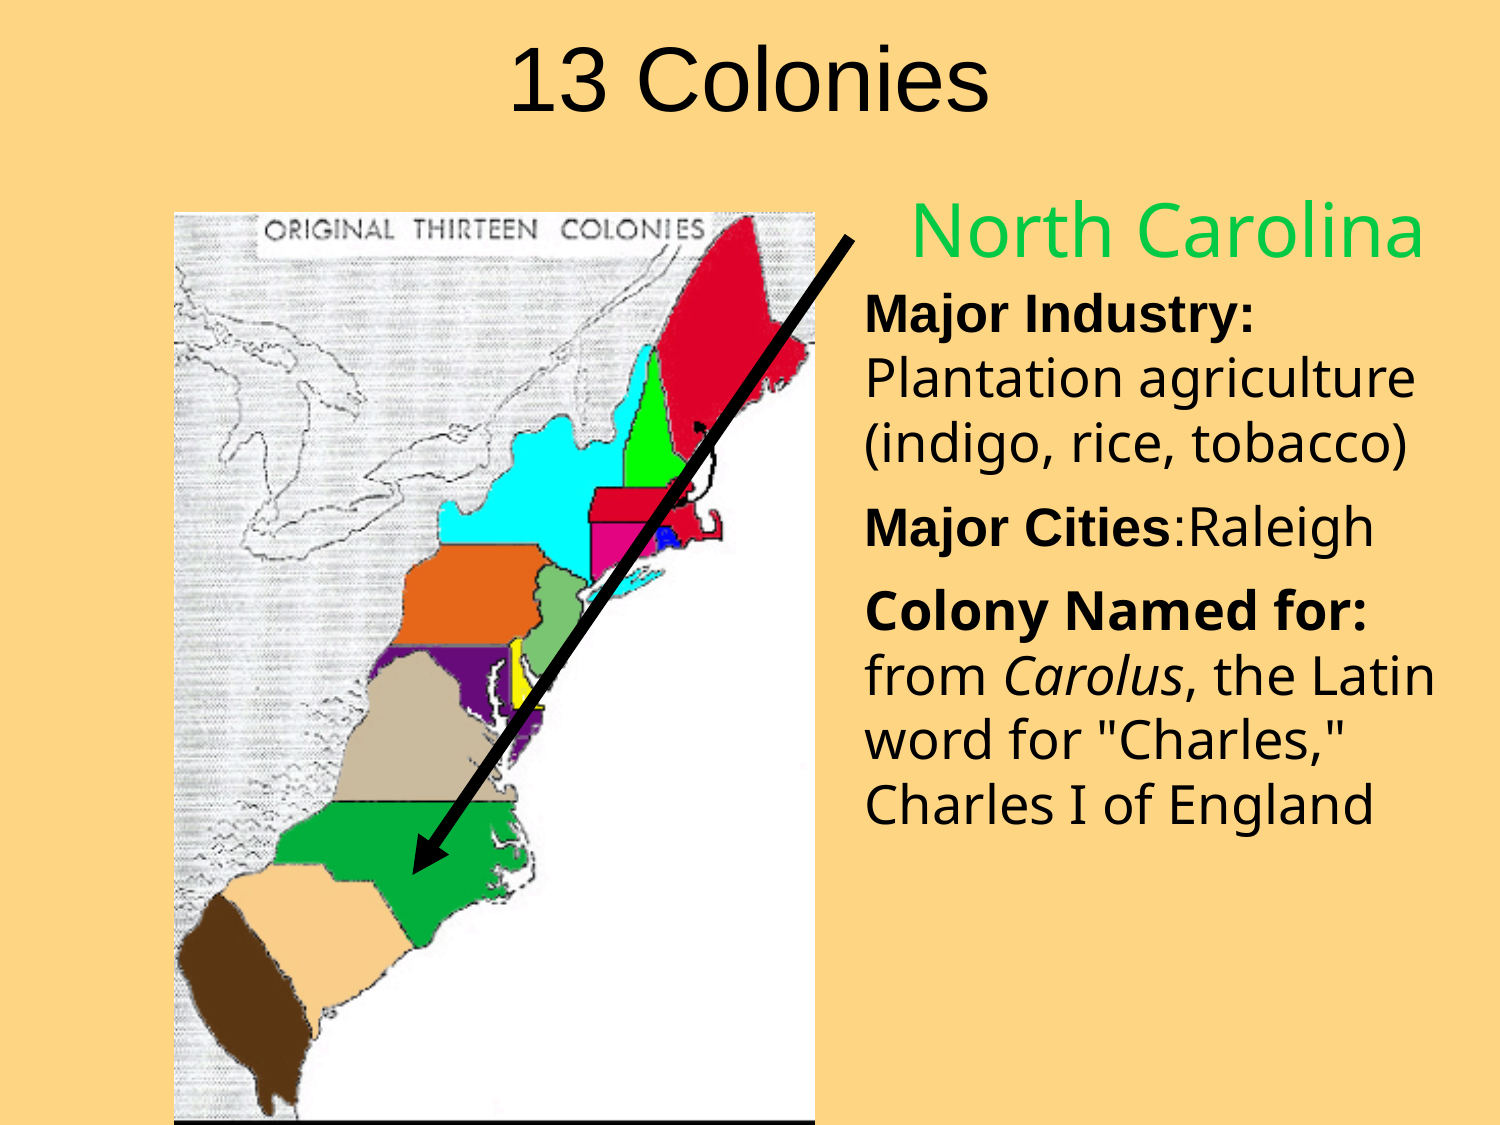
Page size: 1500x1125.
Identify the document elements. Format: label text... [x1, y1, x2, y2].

text_box North Carolina [868, 174, 1488, 282]
text_box Major Industry: Plantation agriculture (indigo, rice, tobacco) Major Cities:Raleigh Colony Named for: from Carolus, the Latin word for "Charles," Charles I of England [849, 162, 1500, 853]
picture [174, 212, 815, 1125]
title 13 Colonies [75, 12, 1425, 200]
